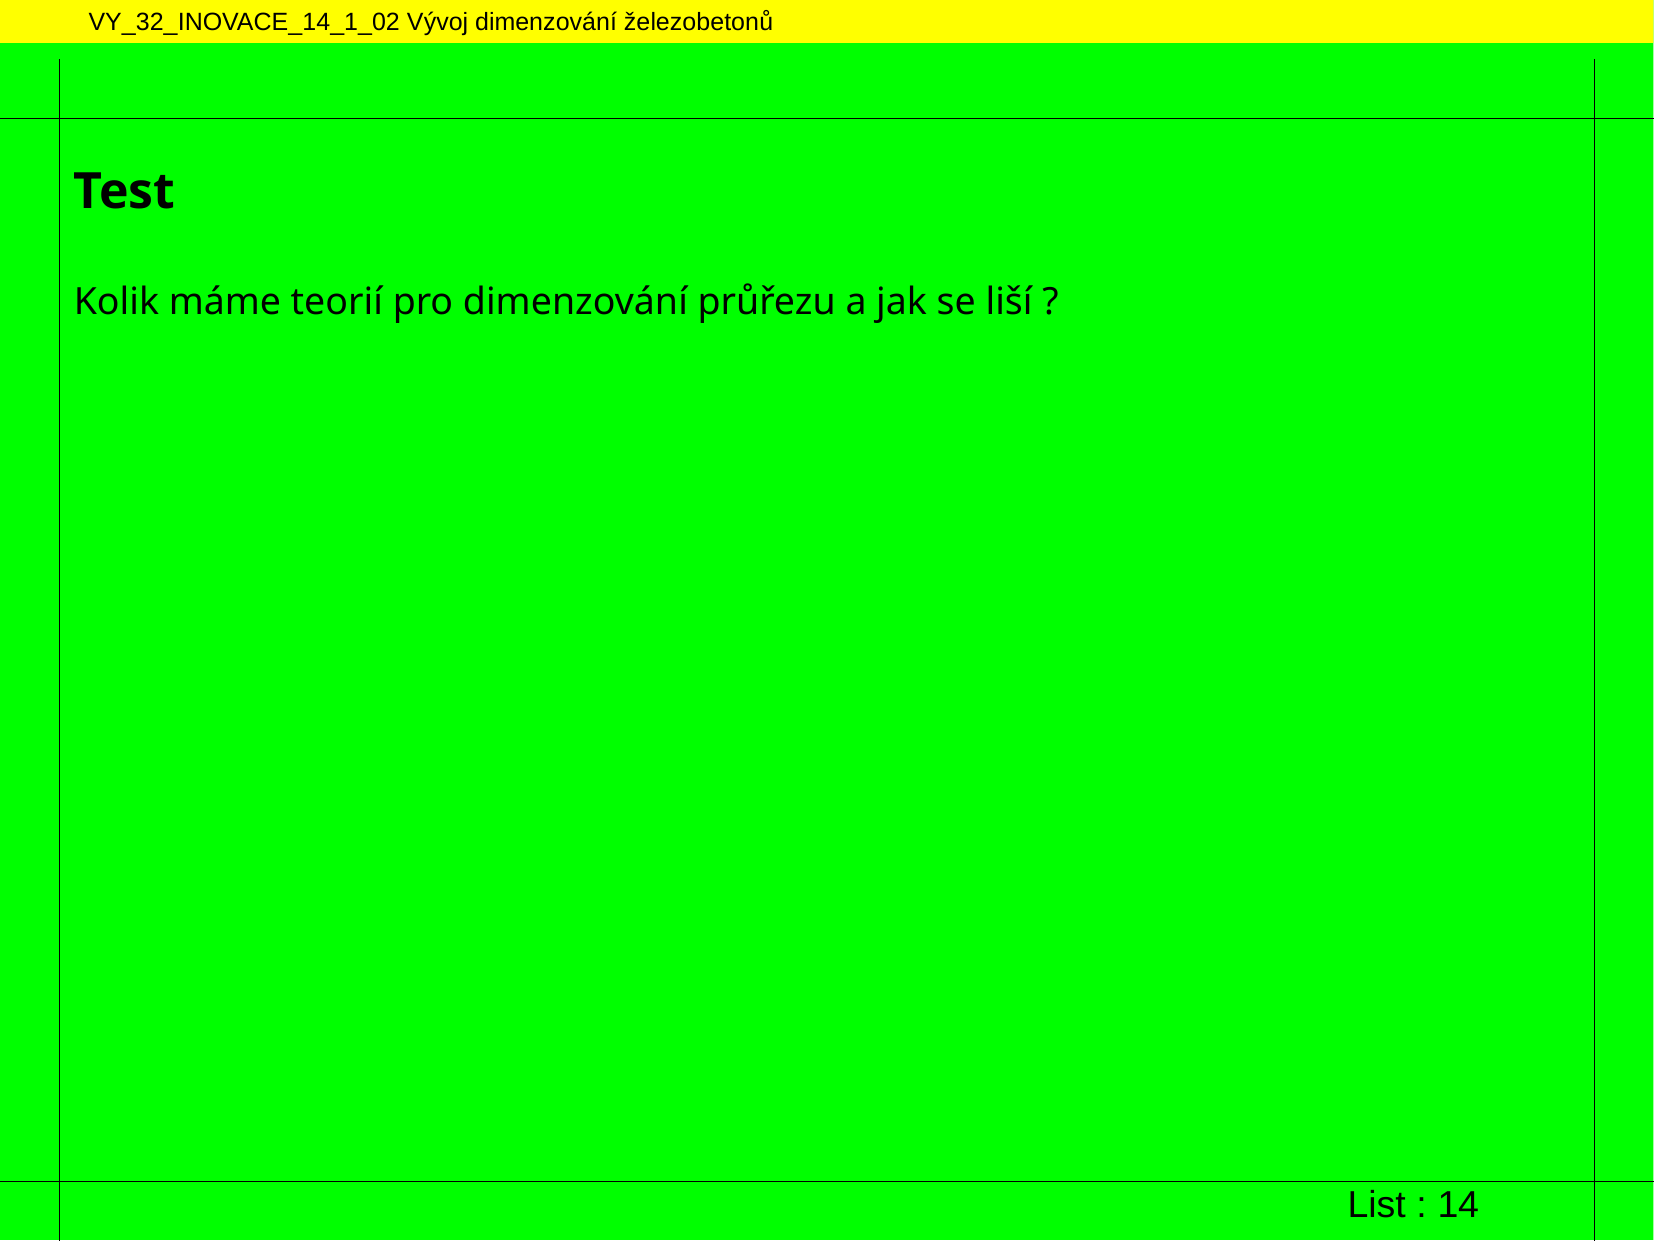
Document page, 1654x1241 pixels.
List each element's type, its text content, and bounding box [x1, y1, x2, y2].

text_box Test Kolik máme teorií pro dimenzování průřezu a jak se liší ? [59, 147, 1595, 413]
text_box VY_32_INOVACE_14_1_02 Vývoj dimenzování železobetonů [0, 0, 1654, 43]
text_box List : <číslo> [1357, 1176, 1599, 1241]
